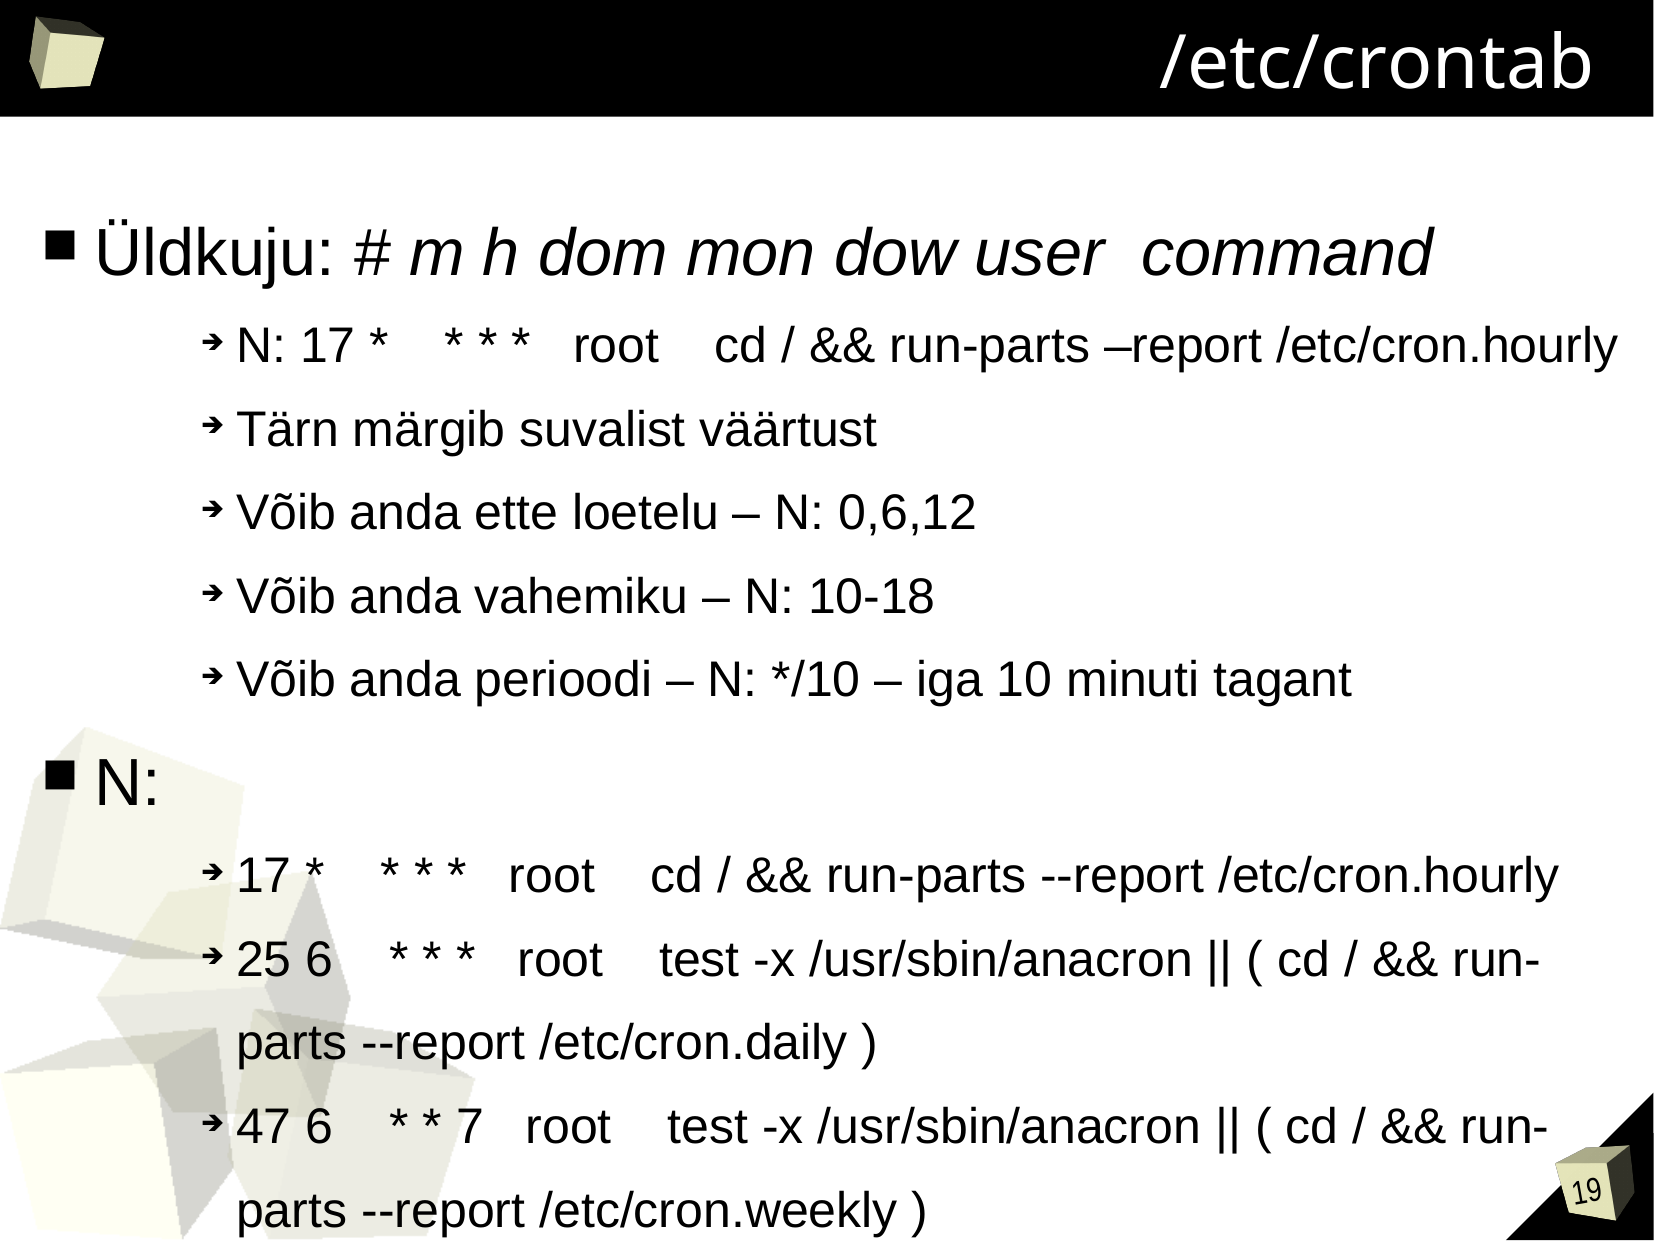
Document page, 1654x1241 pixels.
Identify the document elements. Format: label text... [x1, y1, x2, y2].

list Üldkuju: # m h dom mon dow user command N: 17 * * * * root cd / && run-parts –report /etc/cron.hourly Tärn märgib suvalist väärtust Võib anda ette loetelu – N: 0,6,12 Võib anda vahemiku – N: 10-18 Võib anda perioodi – N: */10 – iga 10 minuti tagant N: 17 * * * * root cd / && run-parts --report /etc/cron.hourly 25 6 * * * root test -x /usr/sbin/anacron || ( cd / && run-parts --report /etc/cron.daily ) 47 6 * * 7 root test -x /usr/sbin/anacron || ( cd / && run-parts --report /etc/cron.weekly ) [23, 177, 1630, 1214]
picture [447, 1214, 460, 1224]
picture [0, 726, 477, 1241]
picture [270, 1214, 282, 1224]
picture [244, 1214, 257, 1224]
title /etc/crontab [118, 0, 1595, 119]
